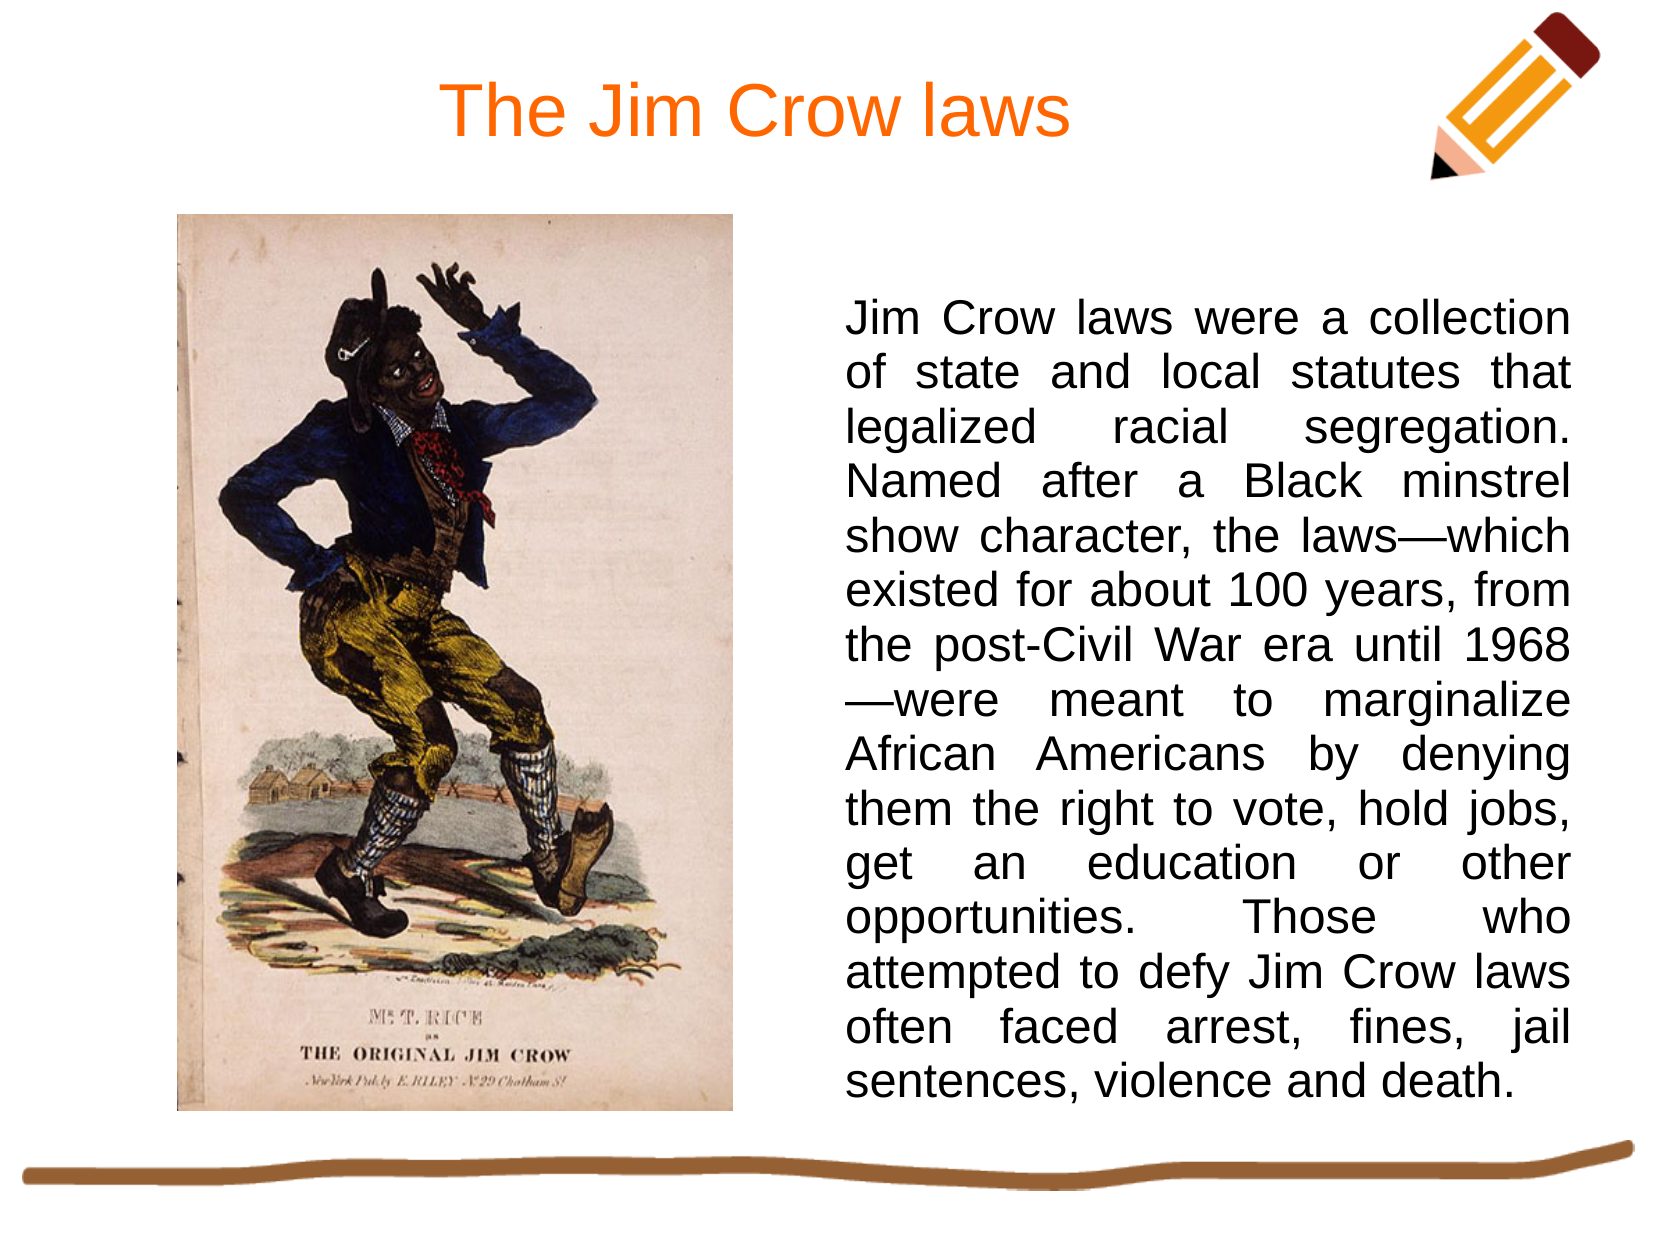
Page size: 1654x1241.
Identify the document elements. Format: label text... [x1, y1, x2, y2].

list Jim Crow laws were a collection of state and local statutes that legalized racial segregation. Named after a Black minstrel show character, the laws—which existed for about 100 years, from the post-Civil War era until 1968—were meant to marginalize African Americans by denying them the right to vote, hold jobs, get an education or other opportunities. Those who attempted to defy Jim Crow laws often faced arrest, fines, jail sentences, violence and death. [845, 290, 1572, 1122]
picture [22, 1140, 1635, 1191]
title The Jim Crow laws [82, 49, 1430, 172]
picture [177, 214, 733, 1111]
picture [1430, 12, 1601, 181]
